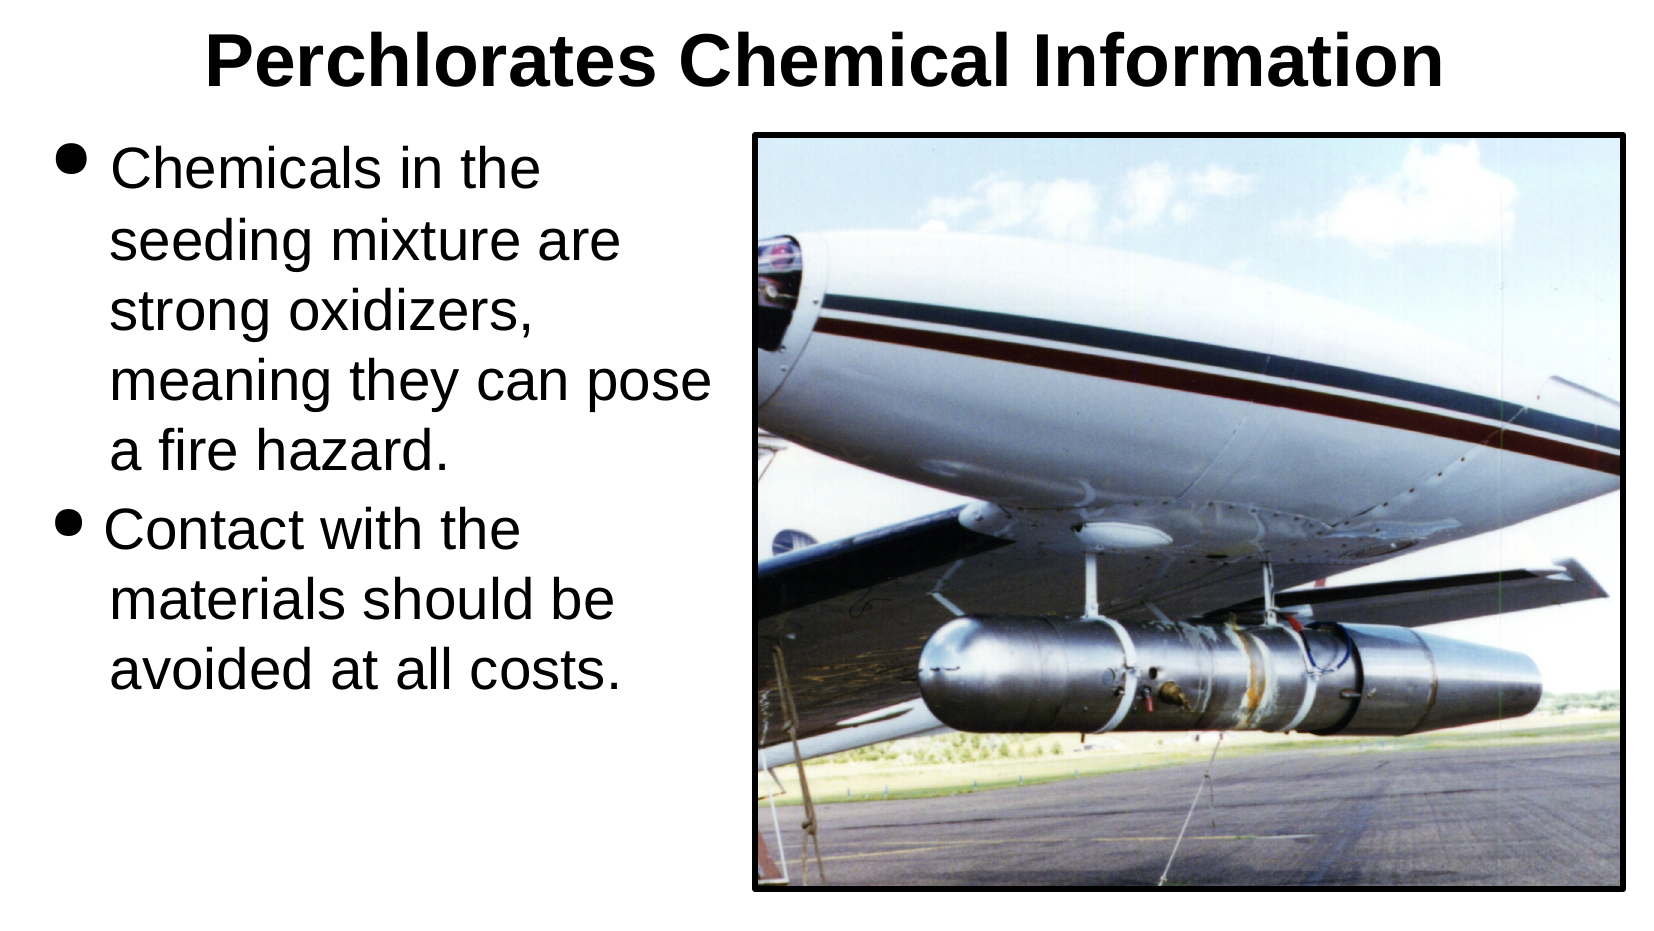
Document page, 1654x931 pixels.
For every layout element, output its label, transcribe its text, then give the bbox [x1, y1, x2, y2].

title Perchlorates Chemical Information [0, 5, 1654, 107]
picture [757, 138, 1621, 887]
text_box Chemicals in the seeding mixture are strong oxidizers, meaning they can pose a fire hazard. Contact with the materials should be avoided at all costs. [13, 114, 750, 709]
